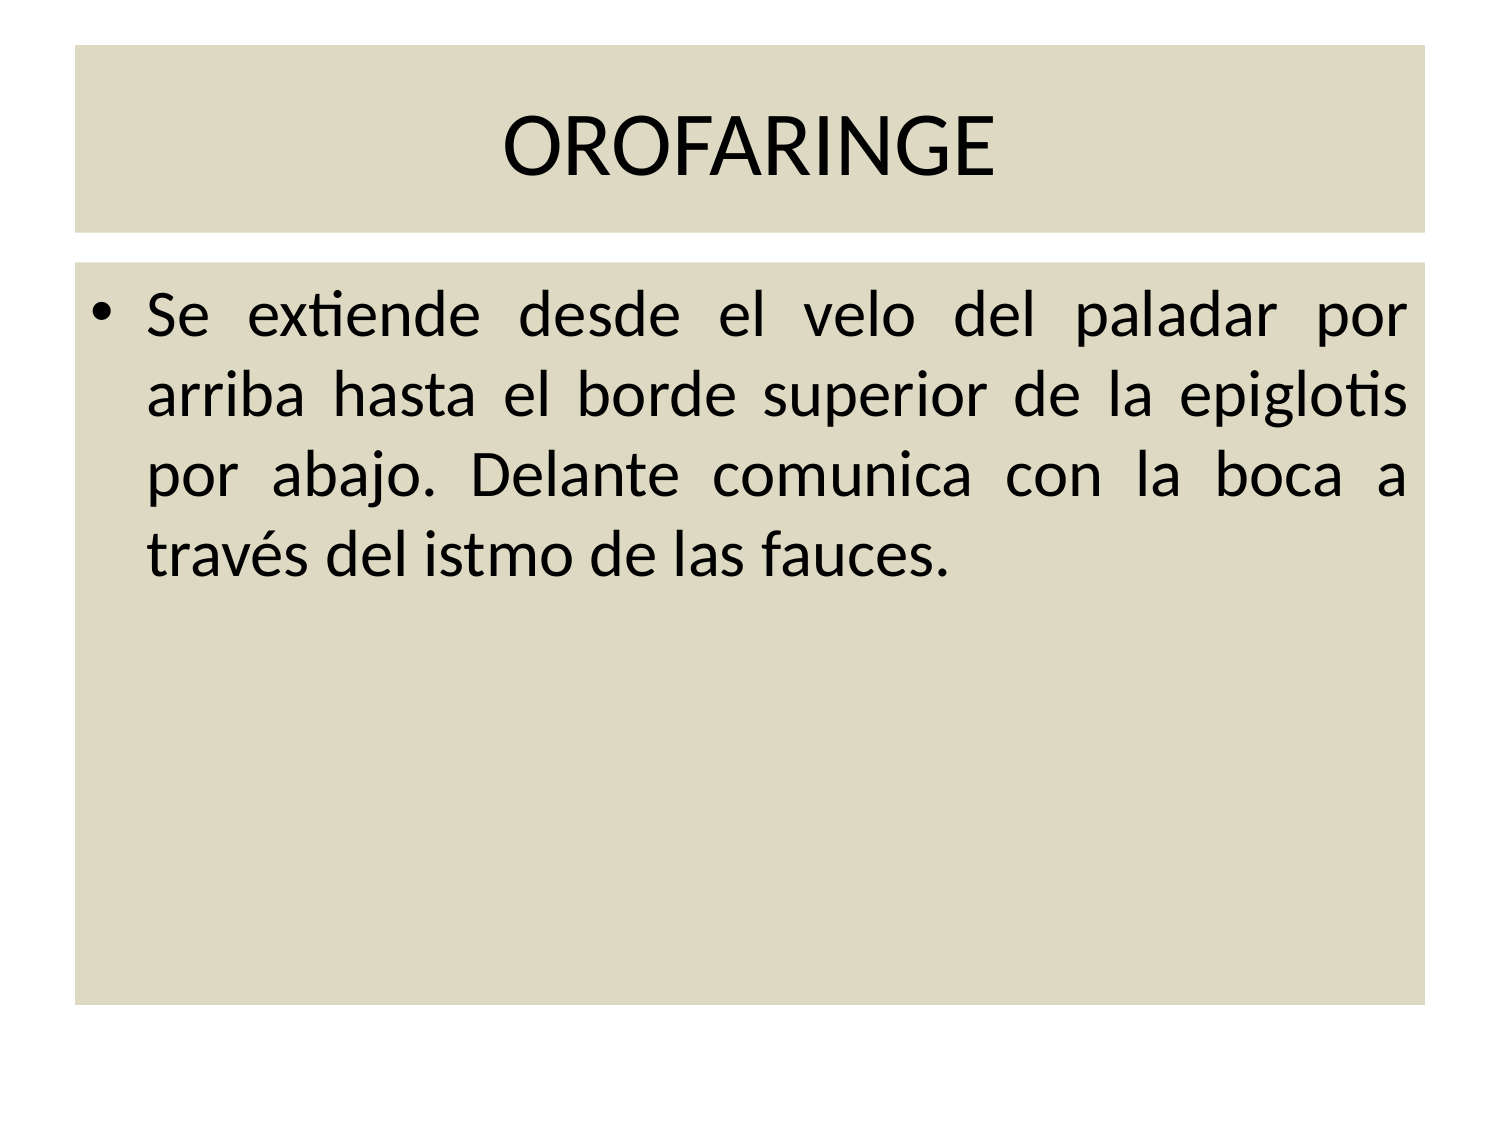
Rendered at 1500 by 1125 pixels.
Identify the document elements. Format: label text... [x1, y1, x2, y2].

list Se extiende desde el velo del paladar por arriba hasta el borde superior de la epiglotis por abajo. Delante comunica con la boca a través del istmo de las fauces. [75, 262, 1425, 1005]
title OROFARINGE [75, 45, 1425, 233]
